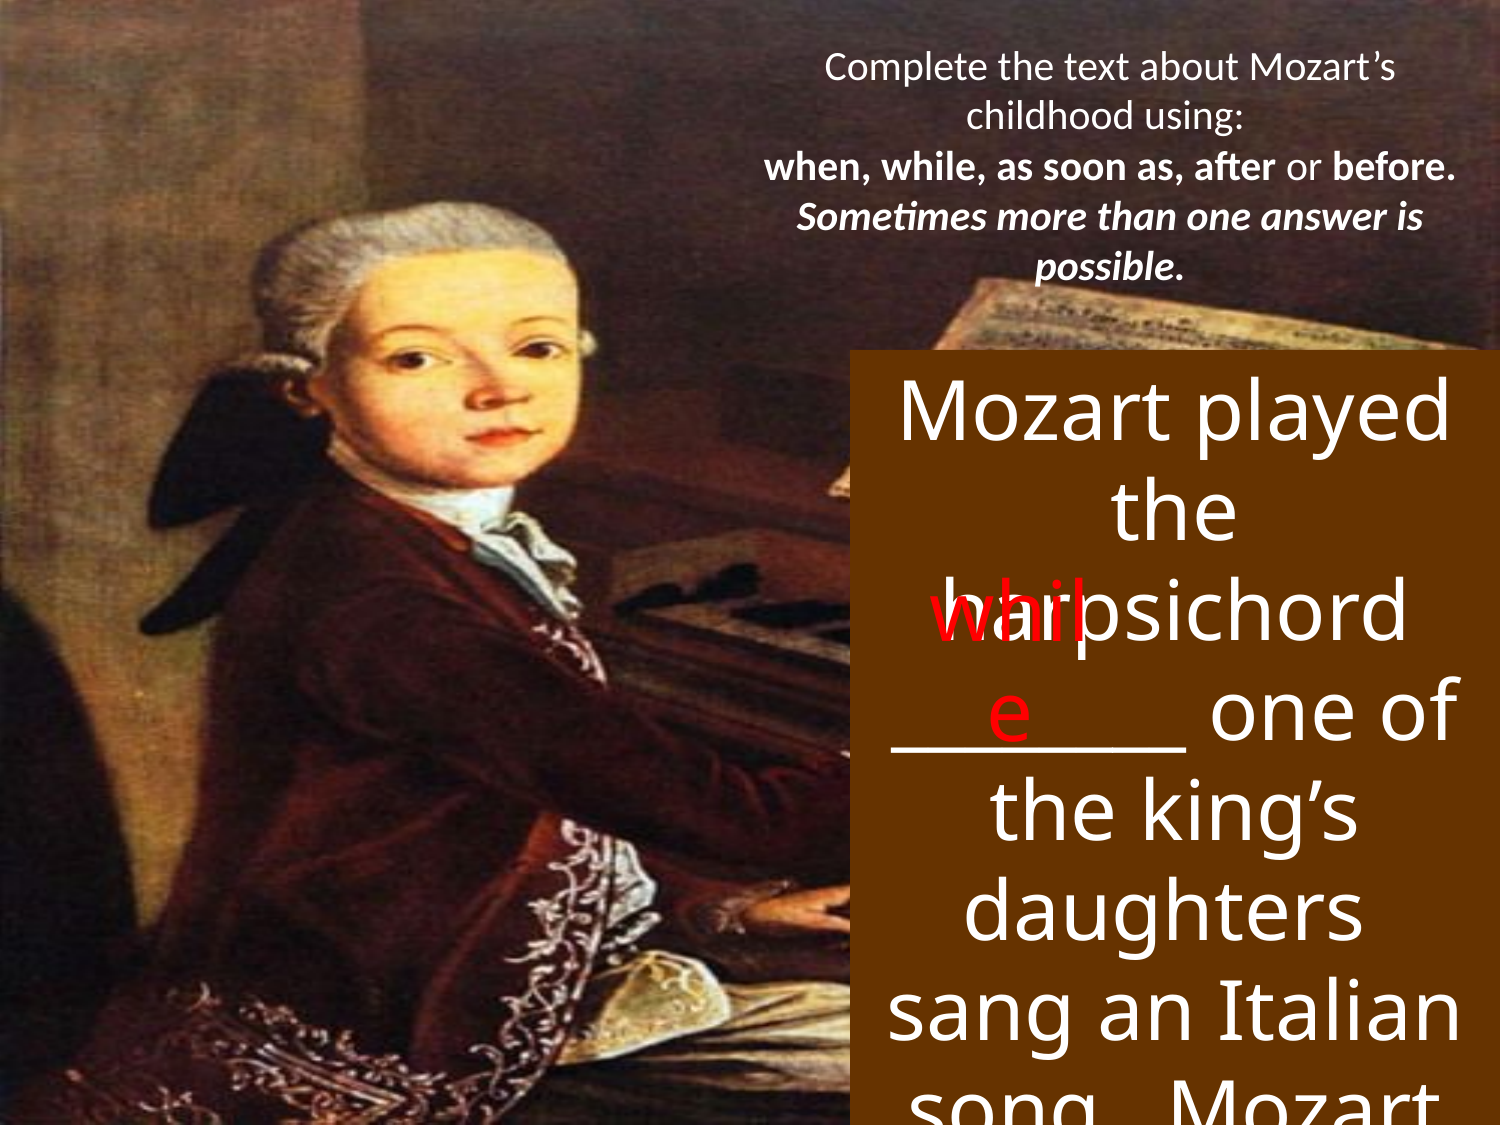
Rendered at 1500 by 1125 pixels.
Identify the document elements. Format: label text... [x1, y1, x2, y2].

text_box while [891, 550, 1128, 766]
text_box Mozart played the harpsichord ________ one of the king’s daughters sang an Italian song. Mozart had never heard the song before. [850, 349, 1500, 1125]
text_box Complete the text about Mozart’s childhood using: when, while, as soon as, after or before. Sometimes more than one answer is possible. [738, 31, 1483, 296]
picture [0, 0, 1500, 1125]
